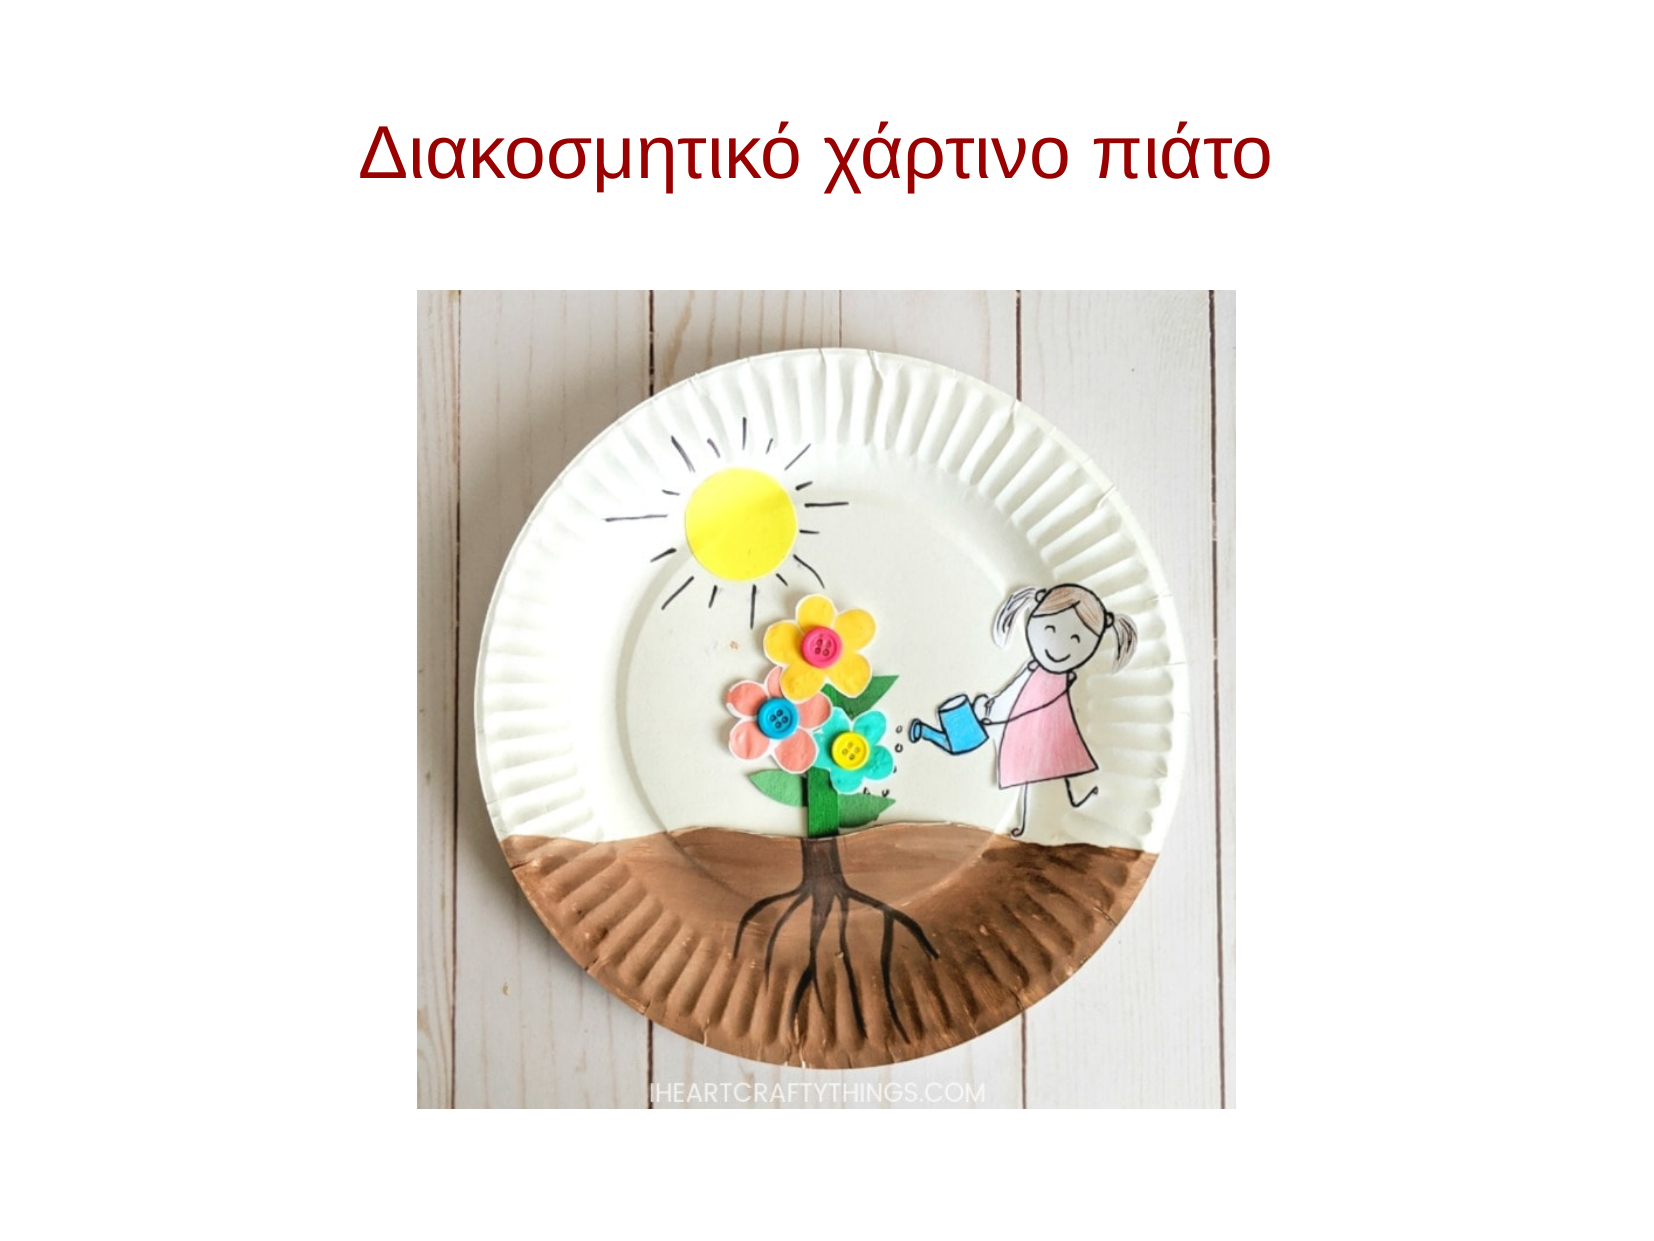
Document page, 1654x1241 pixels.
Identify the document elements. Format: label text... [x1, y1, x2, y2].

picture [417, 290, 1236, 1109]
title Διακοσμητικό χάρτινο πιάτο [82, 49, 1571, 257]
